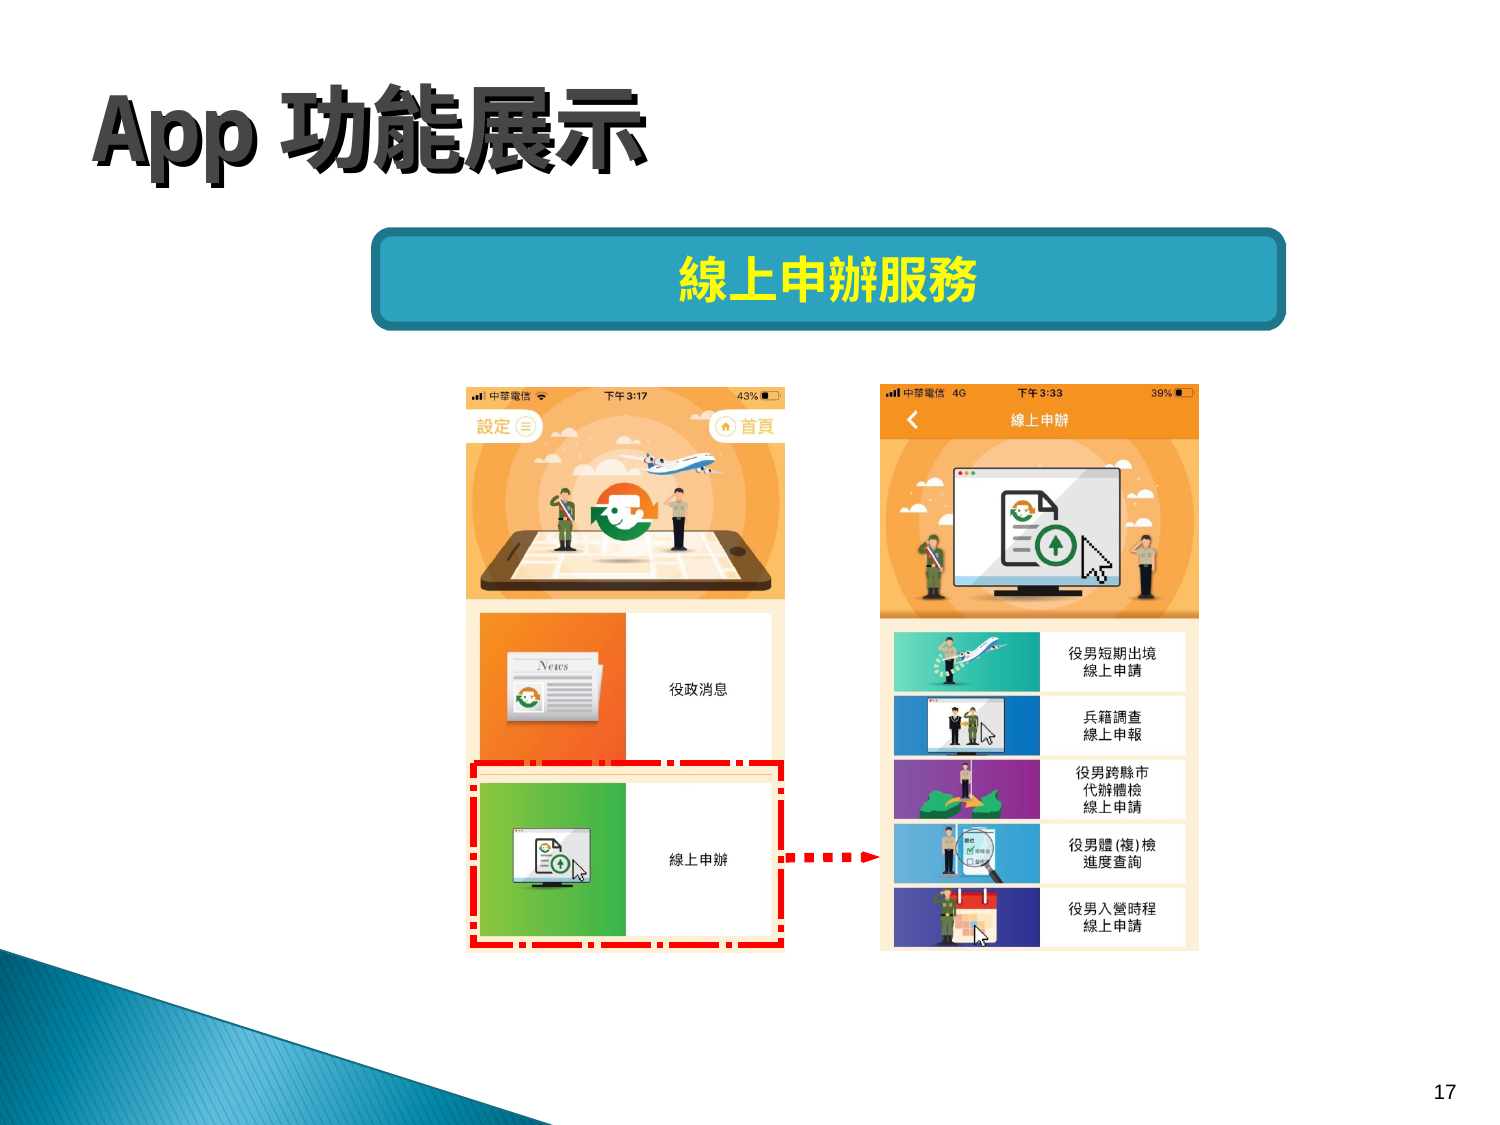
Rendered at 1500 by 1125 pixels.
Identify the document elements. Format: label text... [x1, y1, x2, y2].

text_box [1418, 1051, 1479, 1112]
text_box 線上申辦服務 [375, 231, 1282, 327]
picture [466, 387, 785, 953]
title App功能展示 [76, 31, 1427, 219]
picture [880, 384, 1199, 951]
